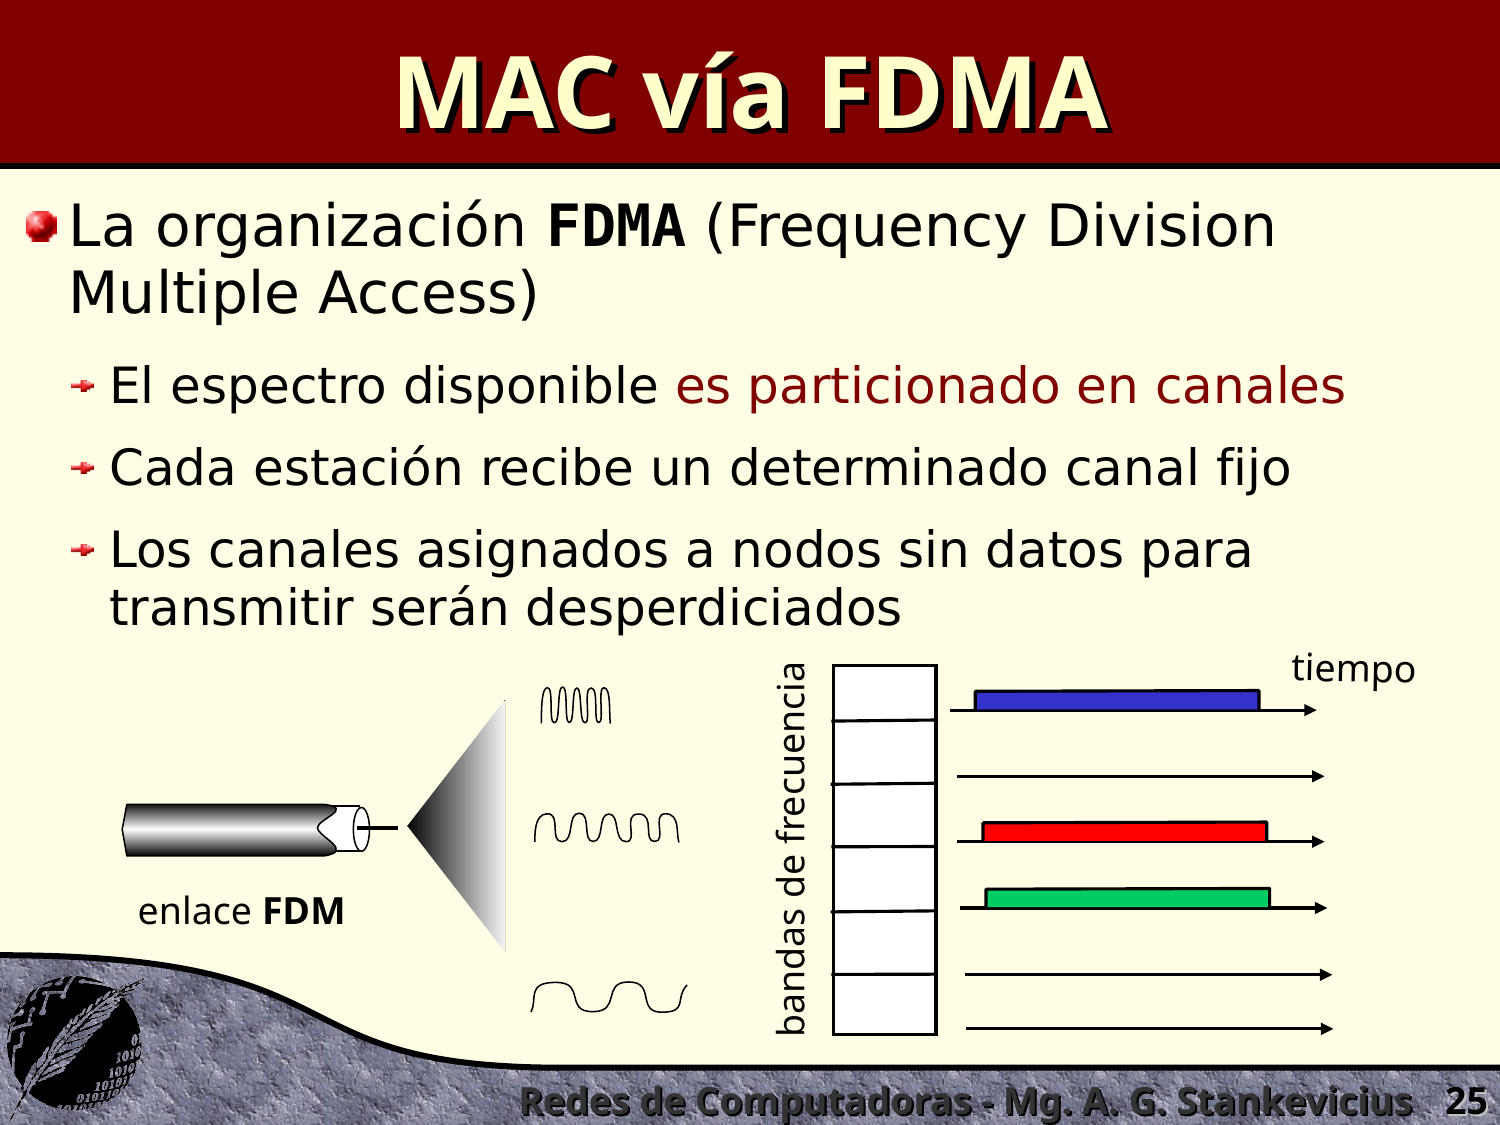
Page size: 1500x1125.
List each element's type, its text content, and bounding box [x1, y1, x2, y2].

text_box [833, 785, 936, 845]
text_box [122, 804, 370, 856]
list La organización FDMA (Frequency Division Multiple Access) El espectro disponible es particionado en canales Cada estación recibe un determinado canal fijo Los canales asignados a nodos sin datos para transmitir serán desperdiciados [11, 192, 1486, 845]
text_box [985, 888, 1270, 908]
text_box [983, 822, 1267, 841]
text_box [833, 722, 936, 782]
text_box [407, 699, 506, 953]
text_box [833, 849, 936, 910]
title MAC vía FDMA [15, 5, 1485, 160]
text_box [975, 690, 1259, 710]
picture [1047, 1100, 1054, 1110]
text_box [833, 665, 936, 719]
text_box [833, 976, 936, 1035]
text_box enlace FDM [123, 879, 361, 941]
picture [0, 959, 1500, 1125]
picture [790, 1100, 795, 1110]
text_box [833, 913, 936, 972]
text_box bandas de frecuencia [759, 646, 820, 1053]
text_box tiempo [1276, 635, 1433, 699]
